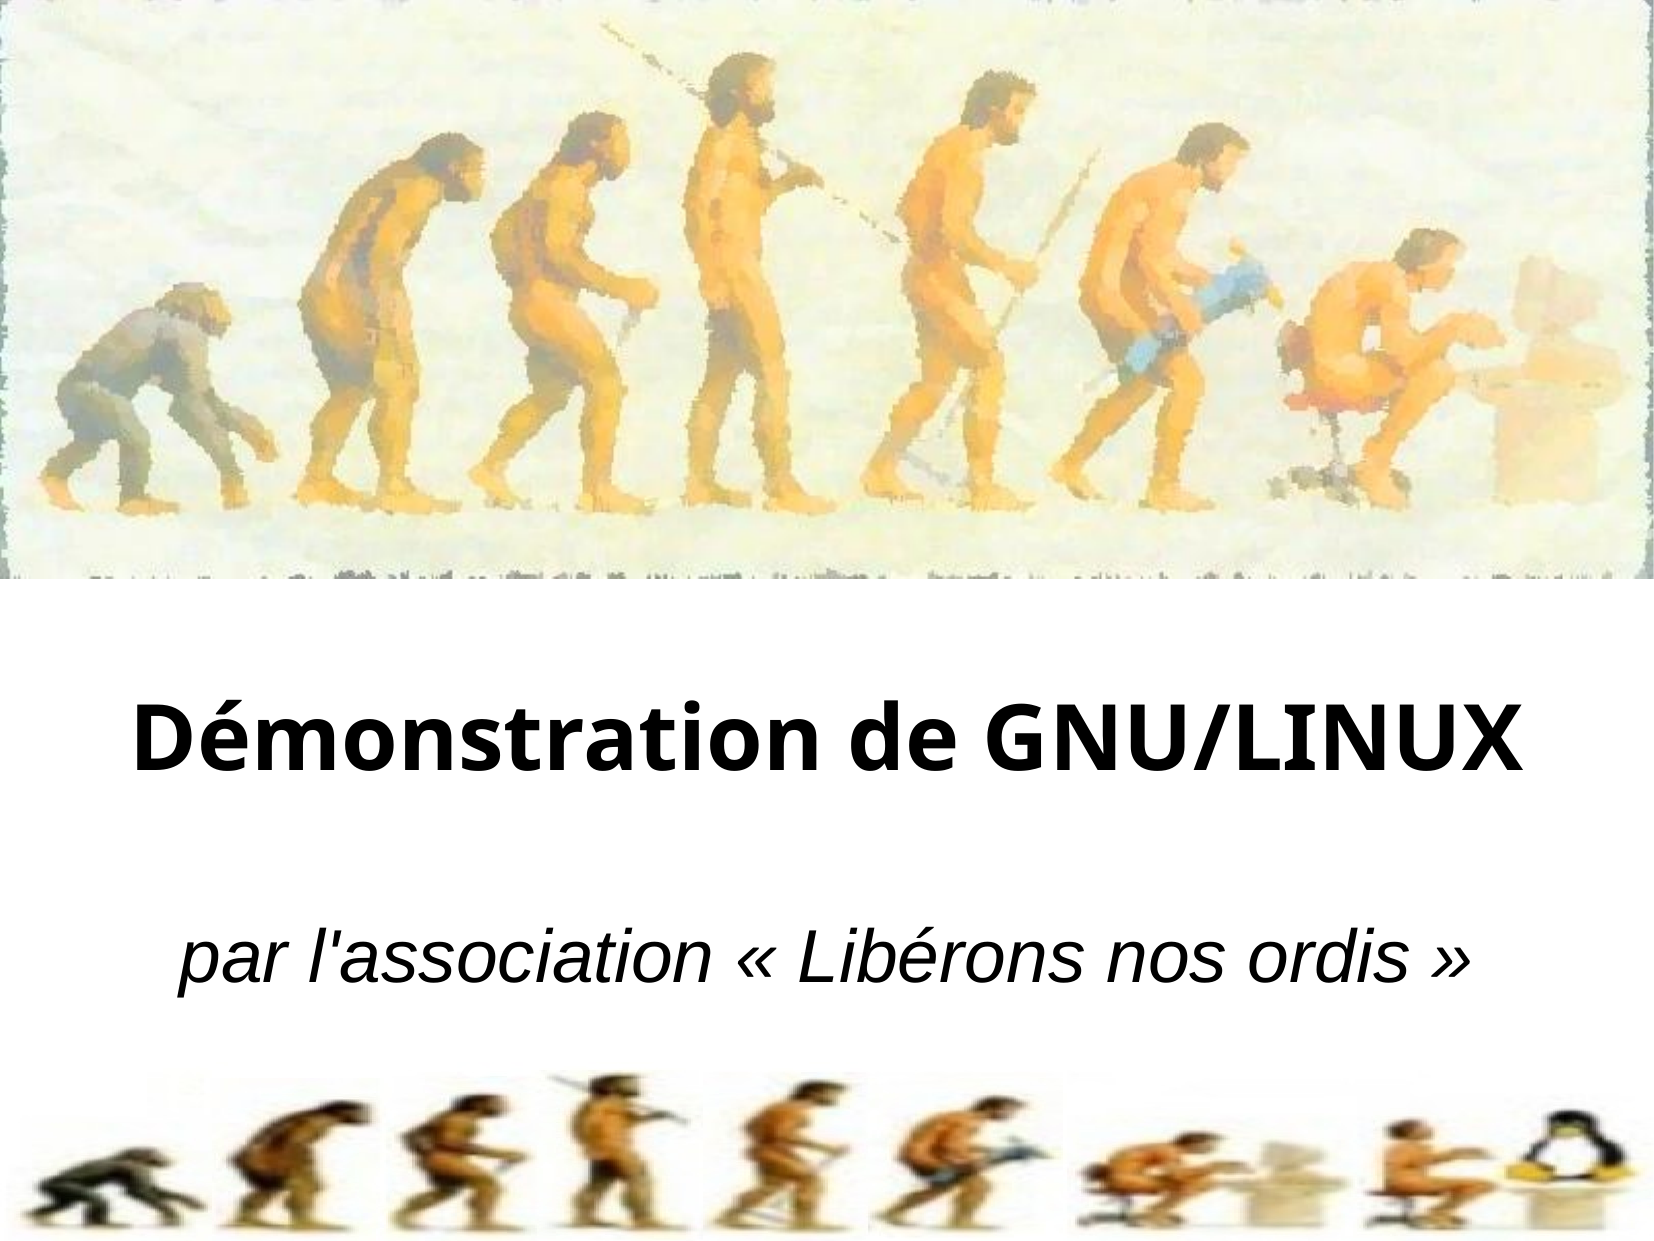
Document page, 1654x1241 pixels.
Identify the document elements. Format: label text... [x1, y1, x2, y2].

picture [0, 1062, 1654, 1241]
picture [0, 0, 1654, 579]
subtitle par l'association « Libérons nos ordis » [82, 885, 1571, 1028]
title Démonstration de GNU/LINUX [47, 602, 1607, 869]
